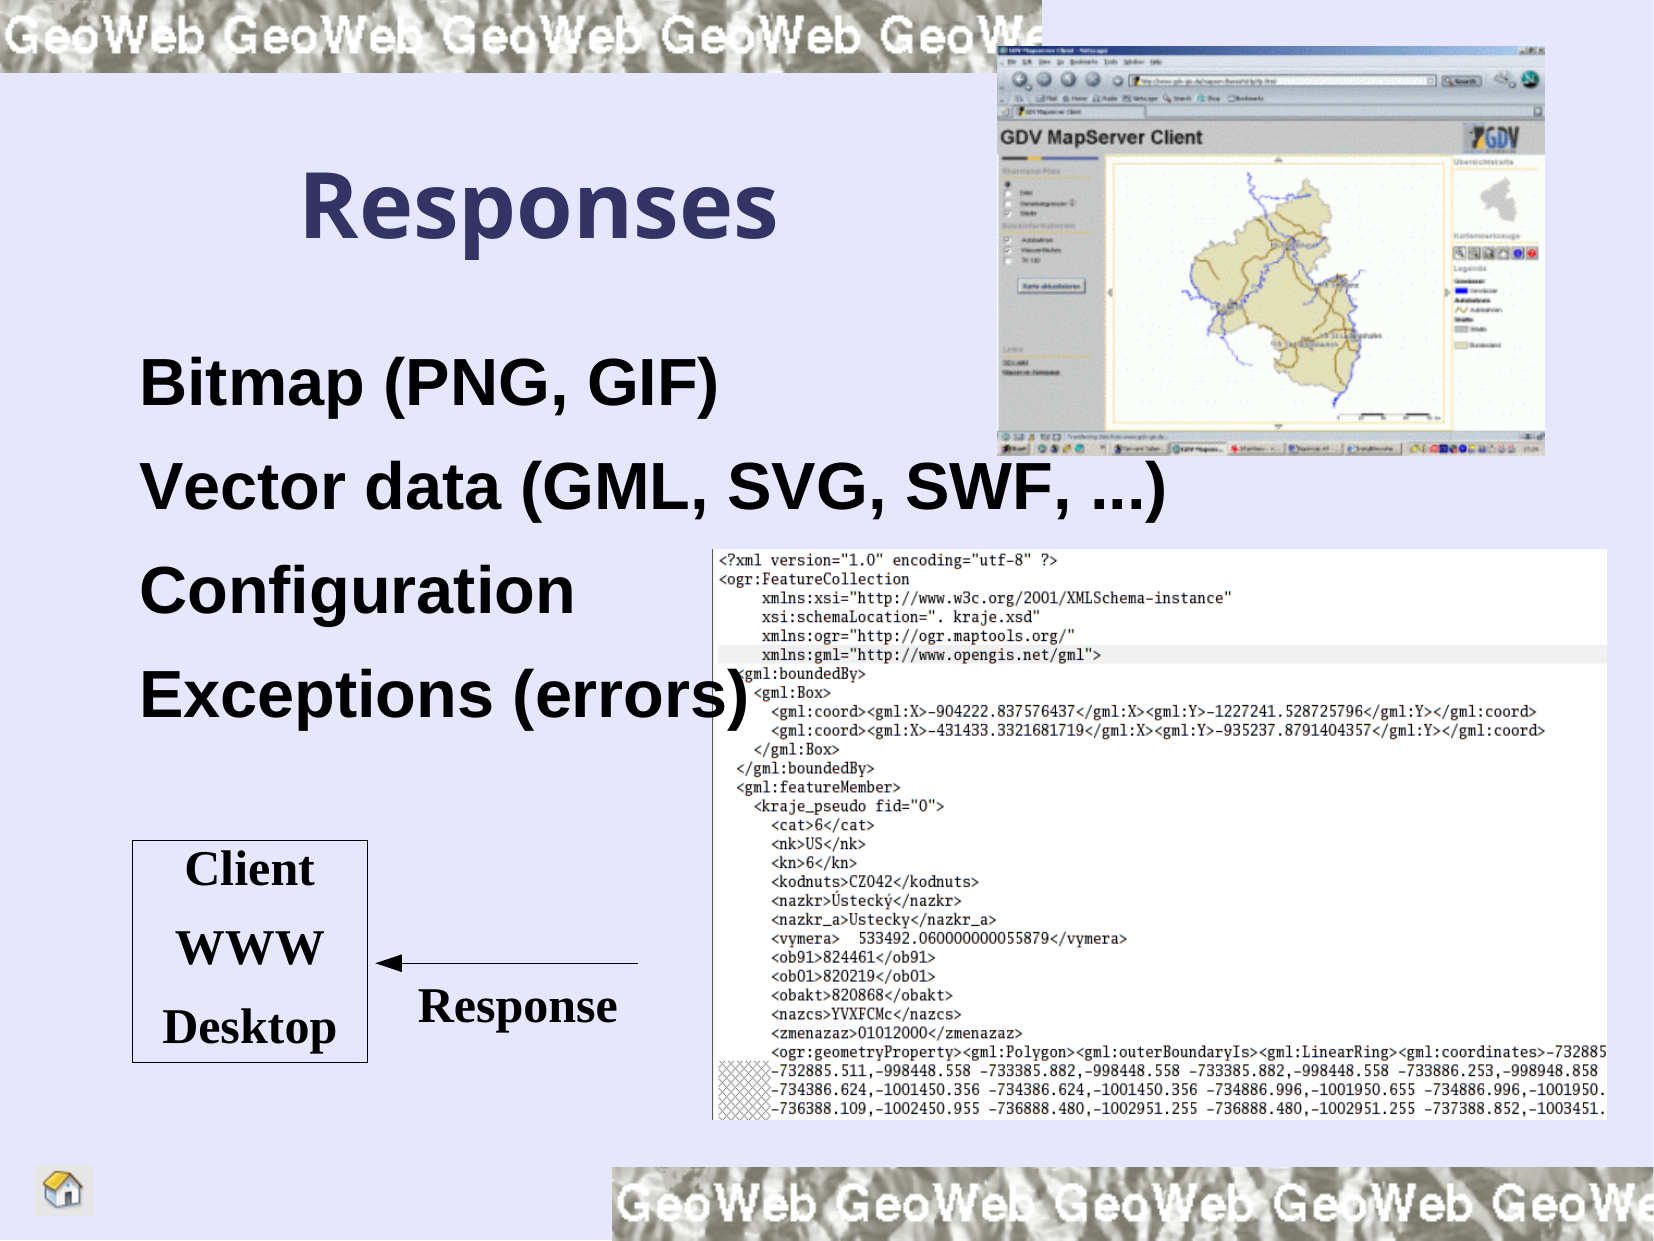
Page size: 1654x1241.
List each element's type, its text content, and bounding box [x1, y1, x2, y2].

picture [0, 0, 1545, 456]
picture [35, 1165, 94, 1216]
text_box Client WWW Desktop [132, 840, 368, 1063]
list Bitmap (PNG, GIF) Vector data (GML, SVG, SWF, ...) Configuration Exceptions (errors) [121, 344, 1244, 823]
picture [712, 549, 1607, 1120]
title Responses [0, 99, 997, 307]
picture [612, 1167, 1654, 1241]
text_box Response [415, 977, 621, 1095]
